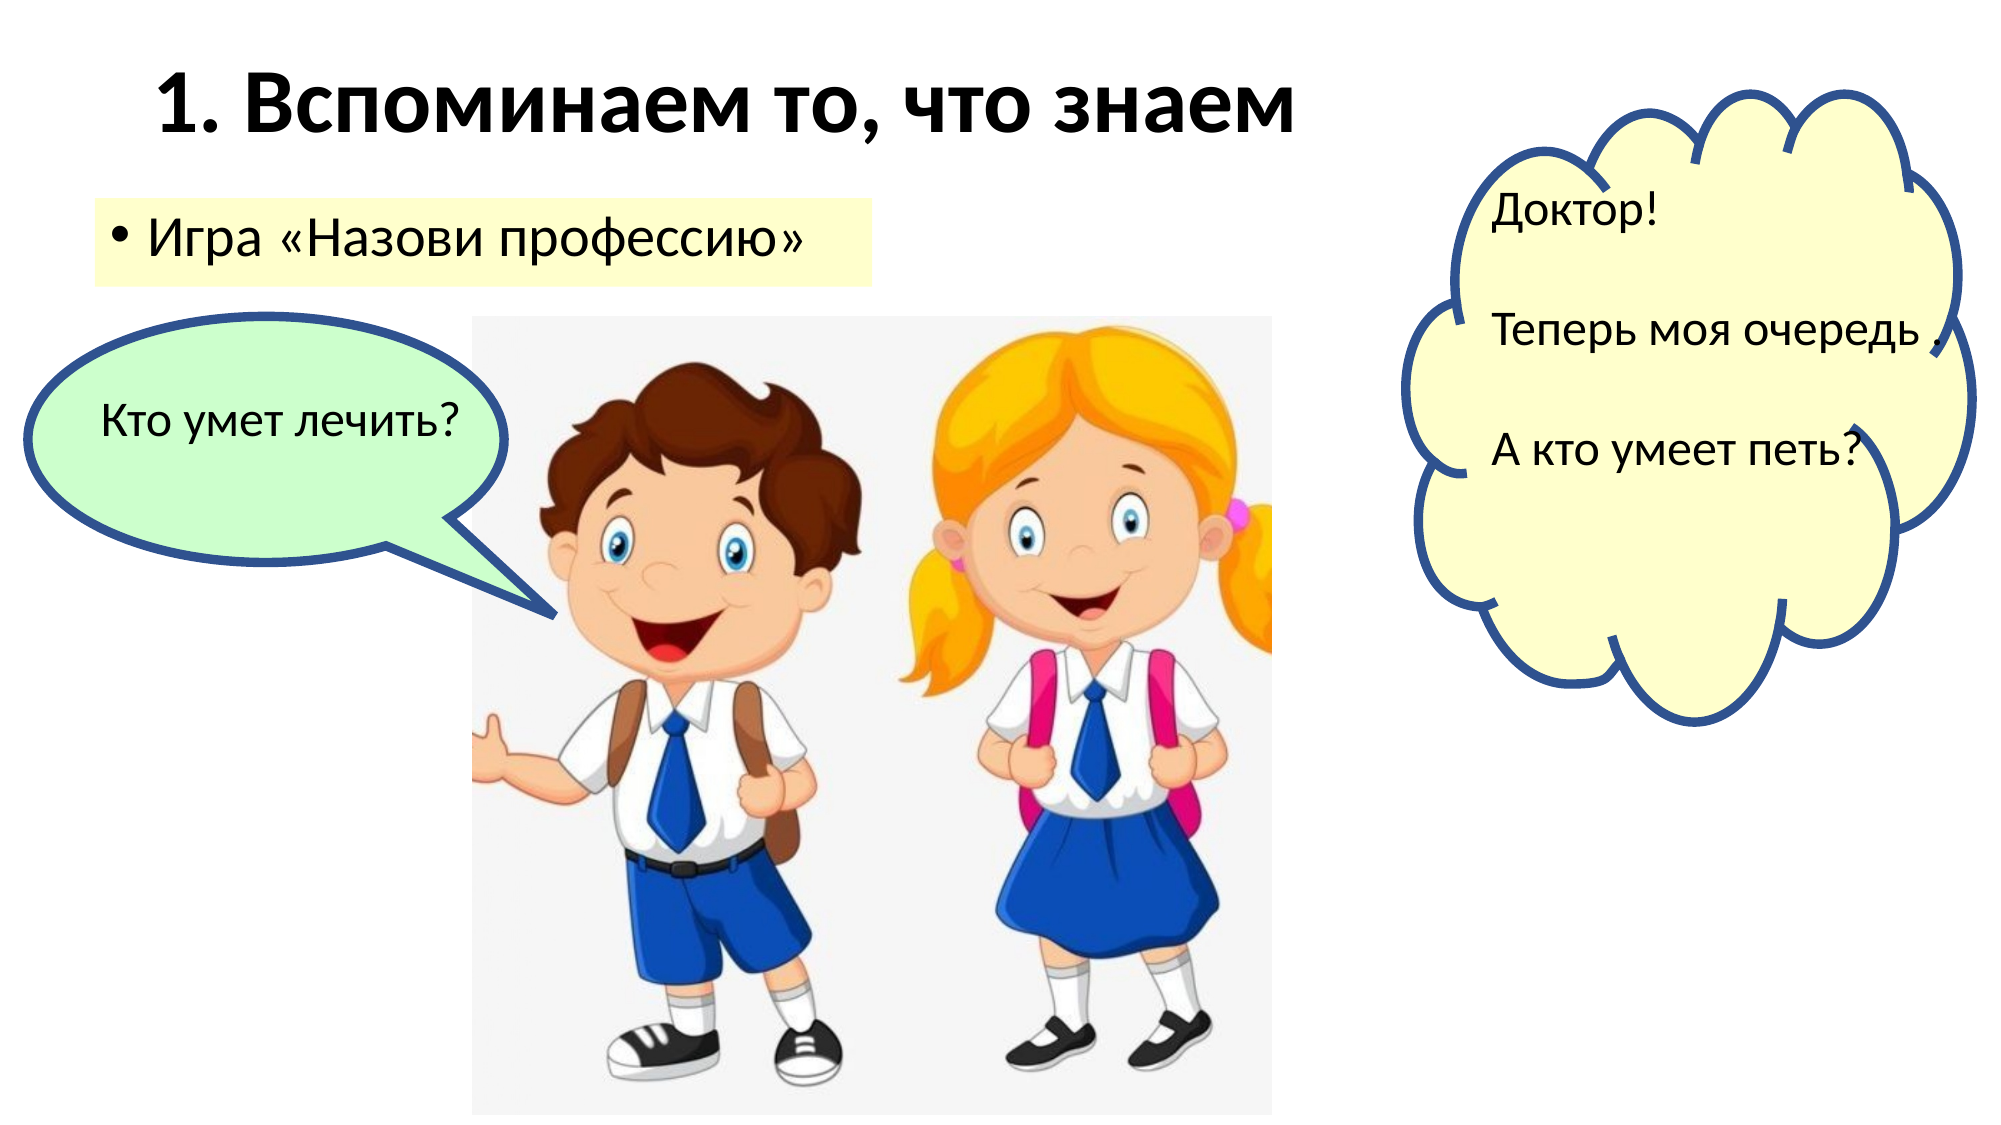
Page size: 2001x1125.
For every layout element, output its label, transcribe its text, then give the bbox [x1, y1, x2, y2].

text_box Кто умет лечить? [85, 378, 481, 455]
text_box [1589, 94, 1907, 168]
text_box [1502, 151, 1587, 168]
text_box Доктор! Теперь моя очередь . А кто умеет петь? [1476, 168, 1975, 487]
title 1. Вспоминаем то, что знаем [137, 36, 1863, 169]
list Игра «Назови профессию» [94, 198, 873, 287]
text_box [1405, 200, 1949, 723]
picture [472, 316, 1272, 1115]
text_box [27, 316, 555, 616]
